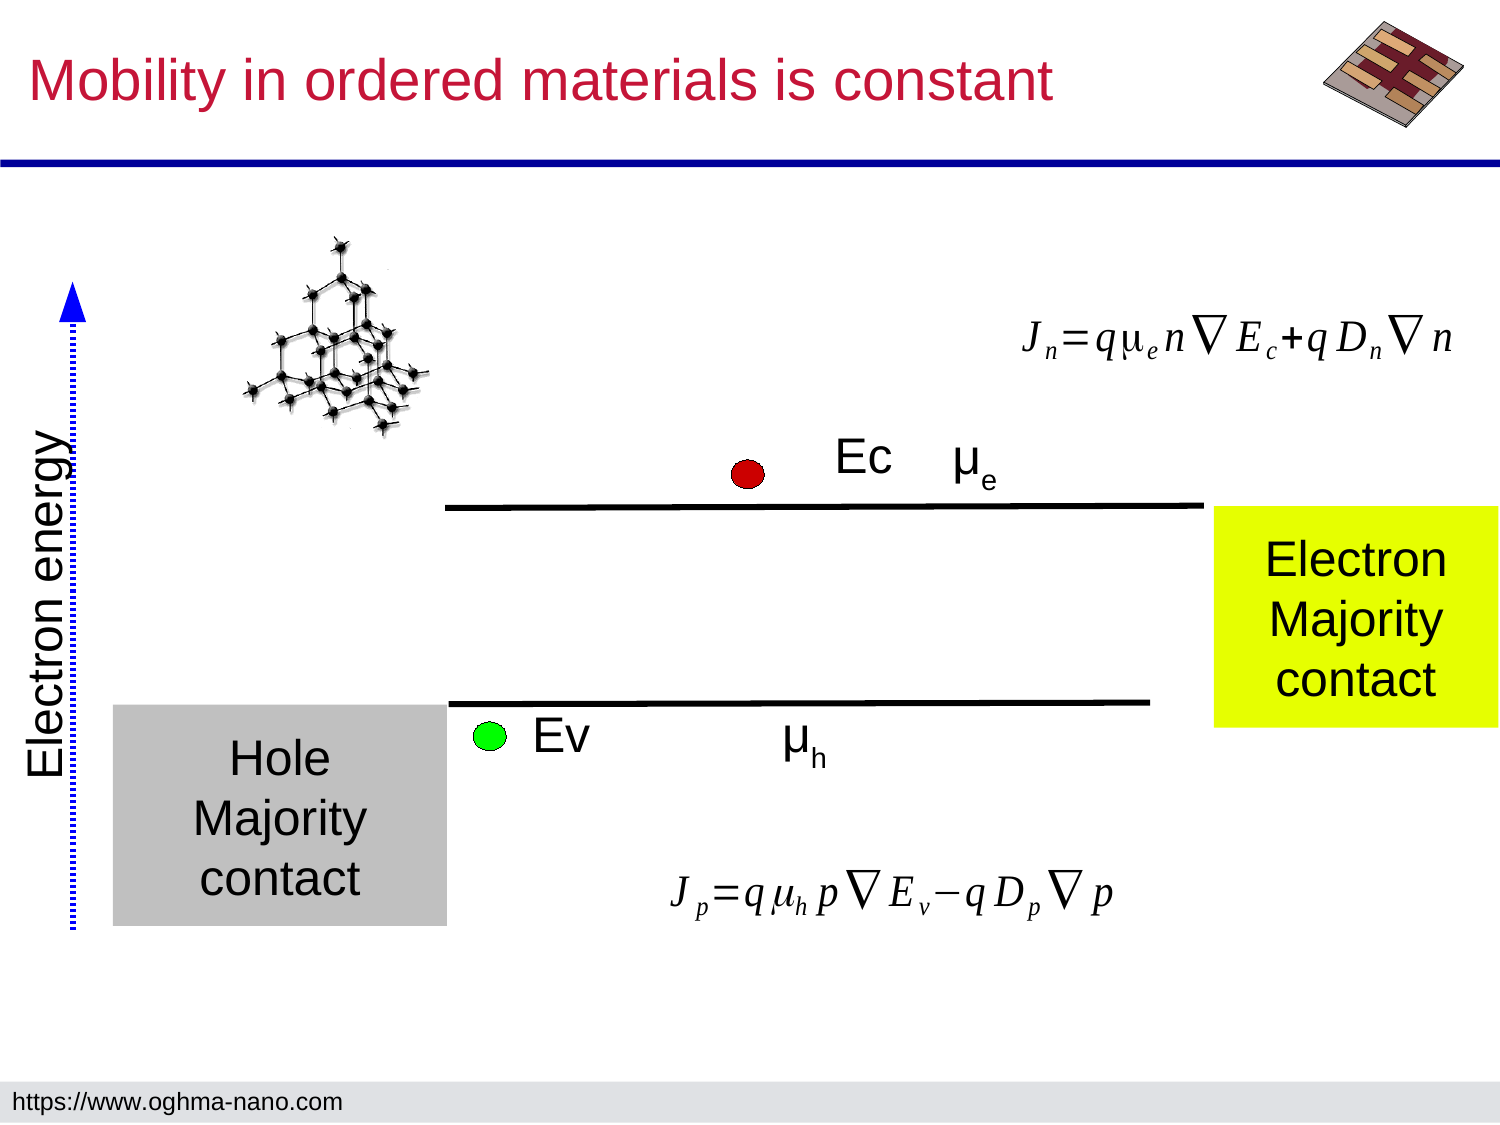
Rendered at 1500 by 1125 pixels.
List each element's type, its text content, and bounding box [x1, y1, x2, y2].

text_box μe [937, 416, 1212, 504]
text_box Ec [819, 416, 937, 492]
text_box [473, 721, 507, 751]
chart [662, 867, 1122, 924]
title Mobility in ordered materials is constant [14, 4, 1215, 156]
picture [241, 235, 430, 440]
text_box Ev [517, 695, 767, 770]
text_box μh [767, 695, 1042, 783]
text_box Electron Majority contact [1213, 506, 1499, 728]
text_box [731, 459, 765, 489]
text_box Hole Majority contact [112, 704, 447, 926]
chart [1013, 312, 1460, 368]
